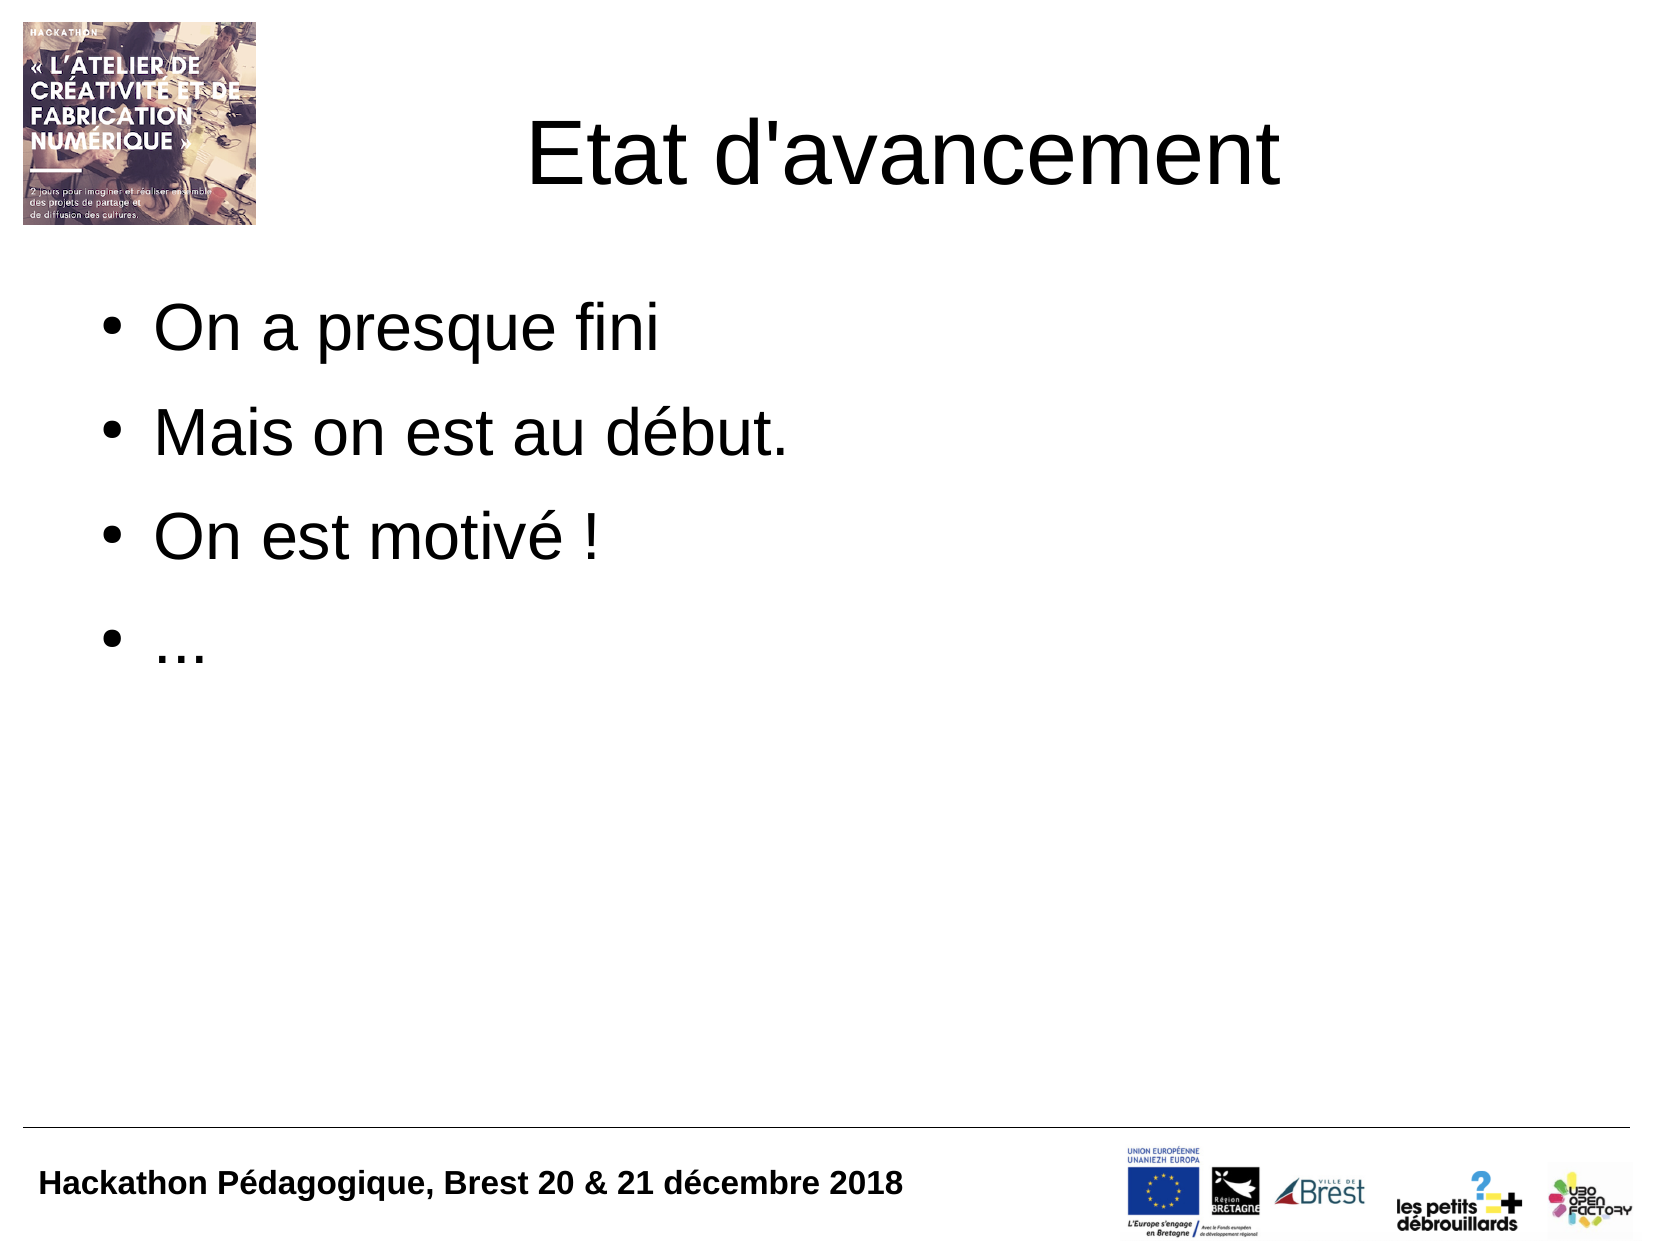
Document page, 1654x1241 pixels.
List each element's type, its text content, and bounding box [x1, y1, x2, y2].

picture [23, 22, 256, 225]
list On a presque fini Mais on est au début. On est motivé ! ... [82, 290, 1571, 1109]
title Etat d'avancement [236, 49, 1571, 257]
text_box Hackathon Pédagogique, Brest 20 & 21 décembre 2018 [23, 1157, 945, 1210]
picture [1120, 1137, 1642, 1241]
